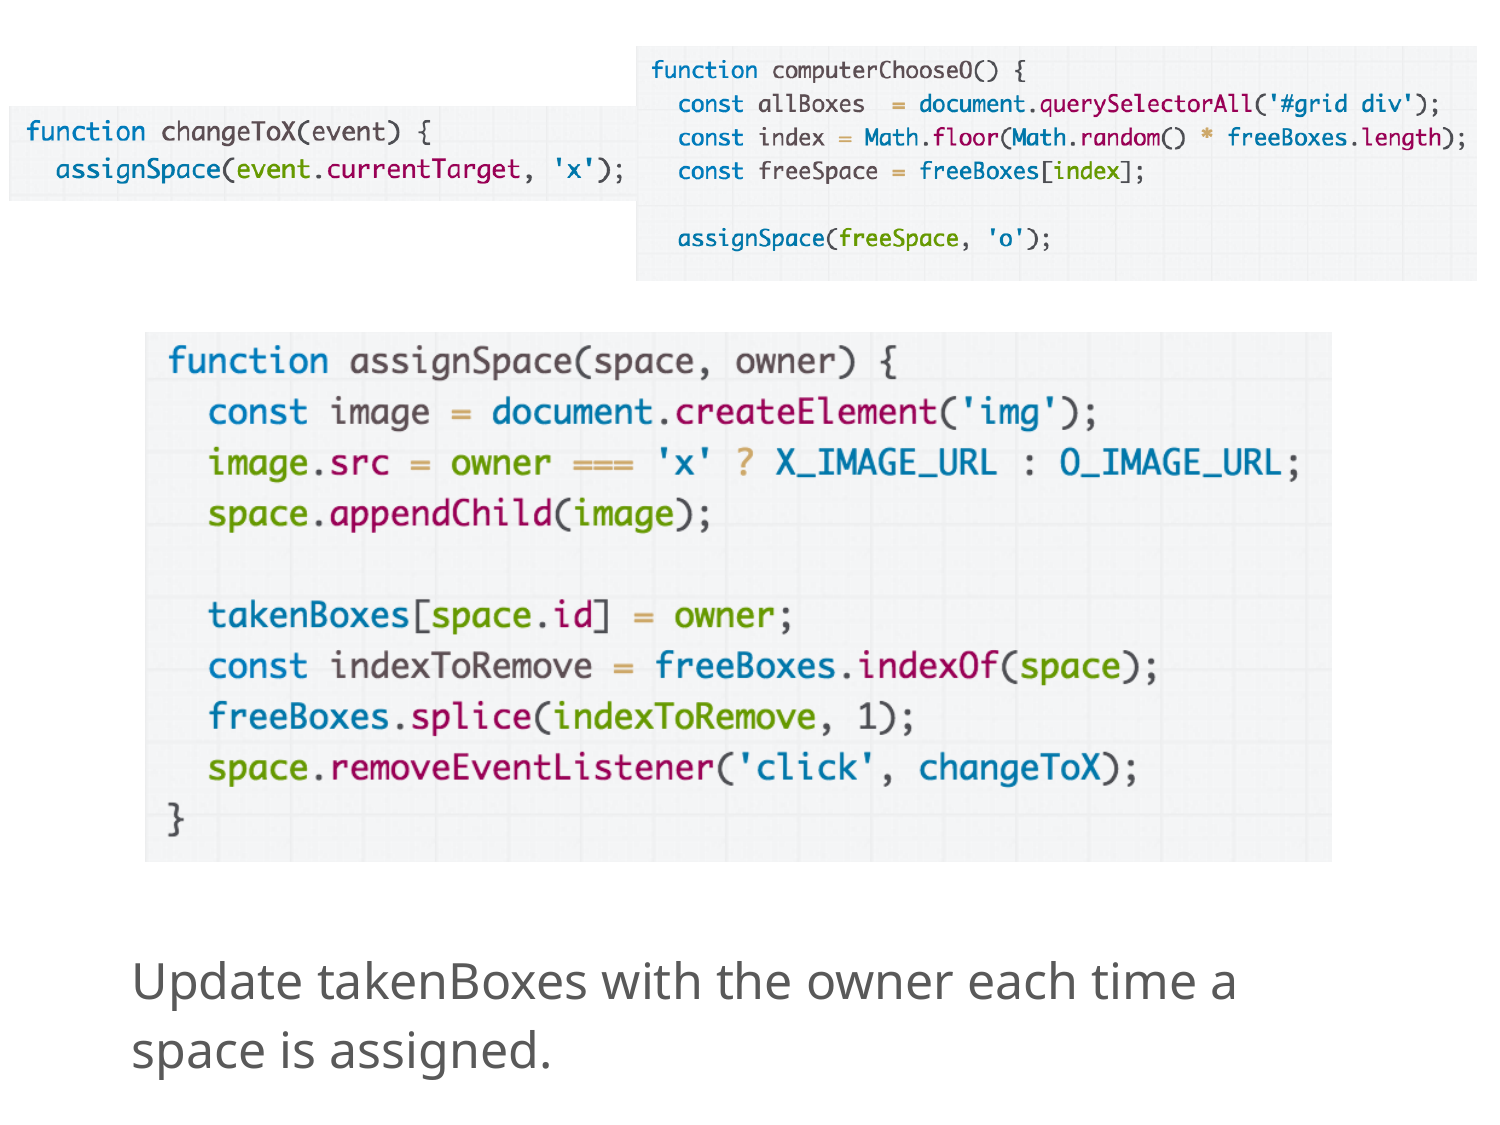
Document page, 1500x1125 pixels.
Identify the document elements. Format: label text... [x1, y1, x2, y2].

picture [9, 46, 1477, 281]
picture [145, 332, 1332, 862]
list Update takenBoxes with the owner each time a space is assigned. [116, 925, 1361, 1098]
